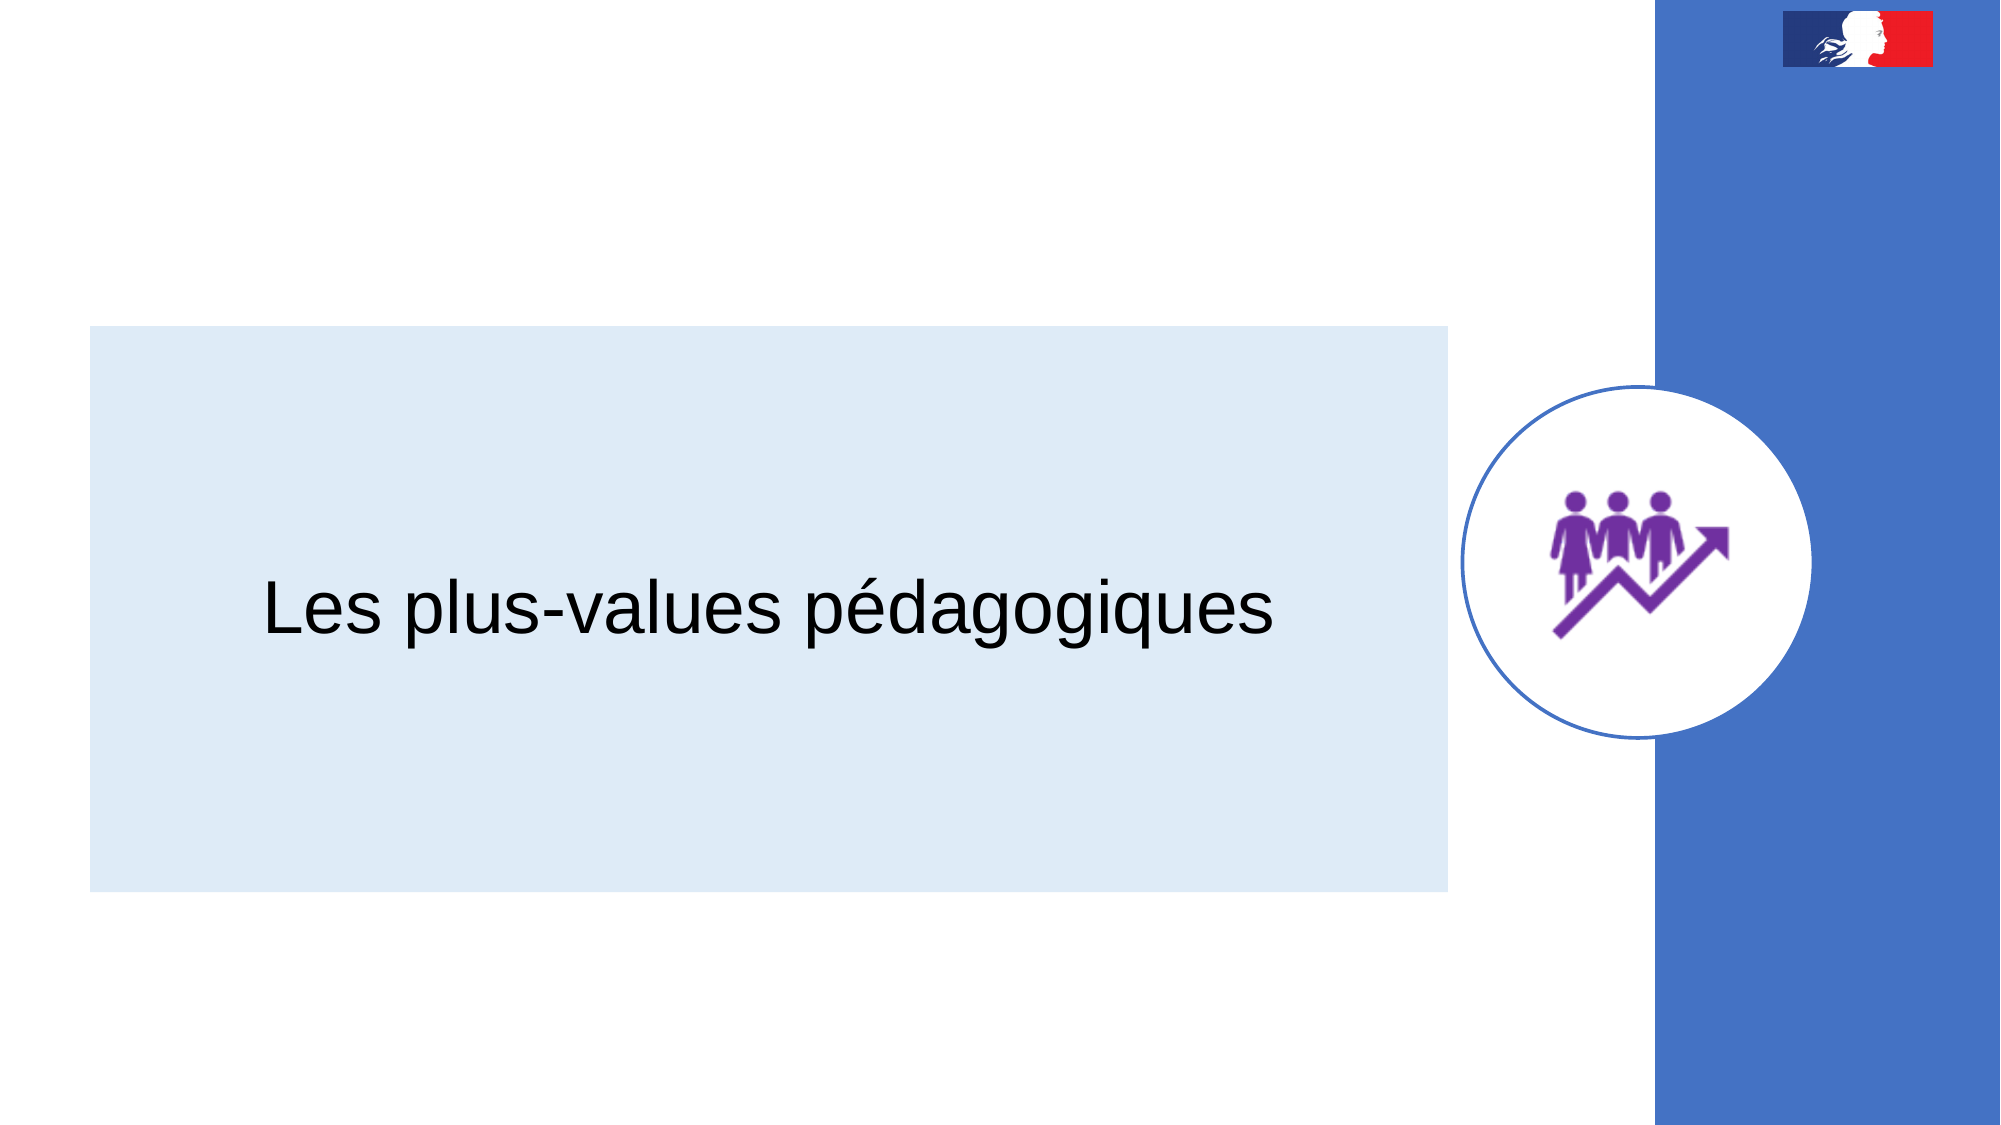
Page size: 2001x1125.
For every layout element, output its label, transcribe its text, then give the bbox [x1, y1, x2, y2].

text_box Les plus-values pédagogiques [90, 326, 1448, 893]
text_box [1462, 0, 2000, 1125]
picture [1537, 459, 1743, 665]
picture [1783, 11, 1933, 67]
